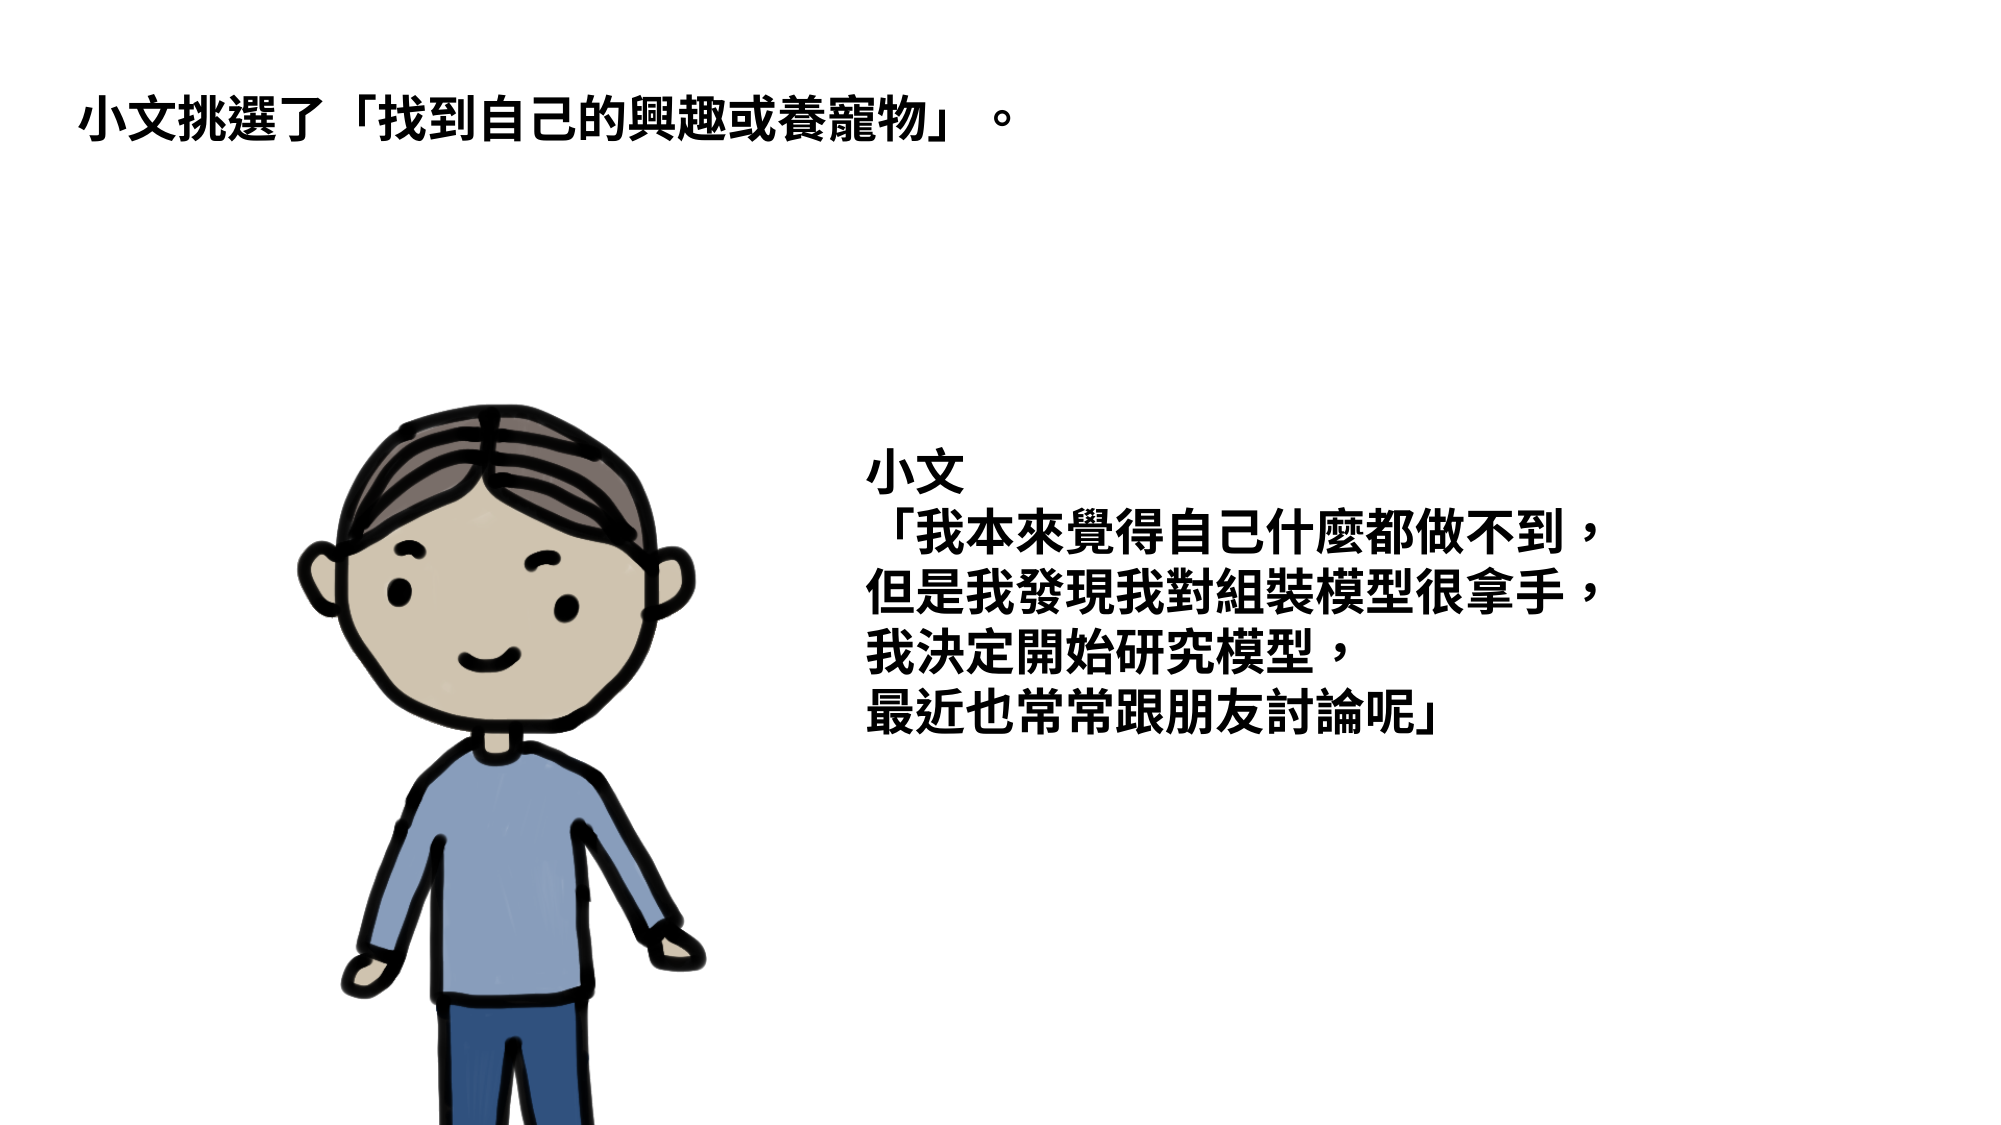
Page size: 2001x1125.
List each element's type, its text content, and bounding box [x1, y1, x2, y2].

text_box 小文 「我本來覺得自己什麼都做不到， 但是我發現我對組裝模型很拿手， 我決定開始研究模型， 最近也常常跟朋友討論呢」 [1110, 433, 1786, 749]
picture [109, 381, 1110, 1125]
text_box 小文挑選了「找到自己的興趣或養寵物」。 [62, 80, 1653, 155]
